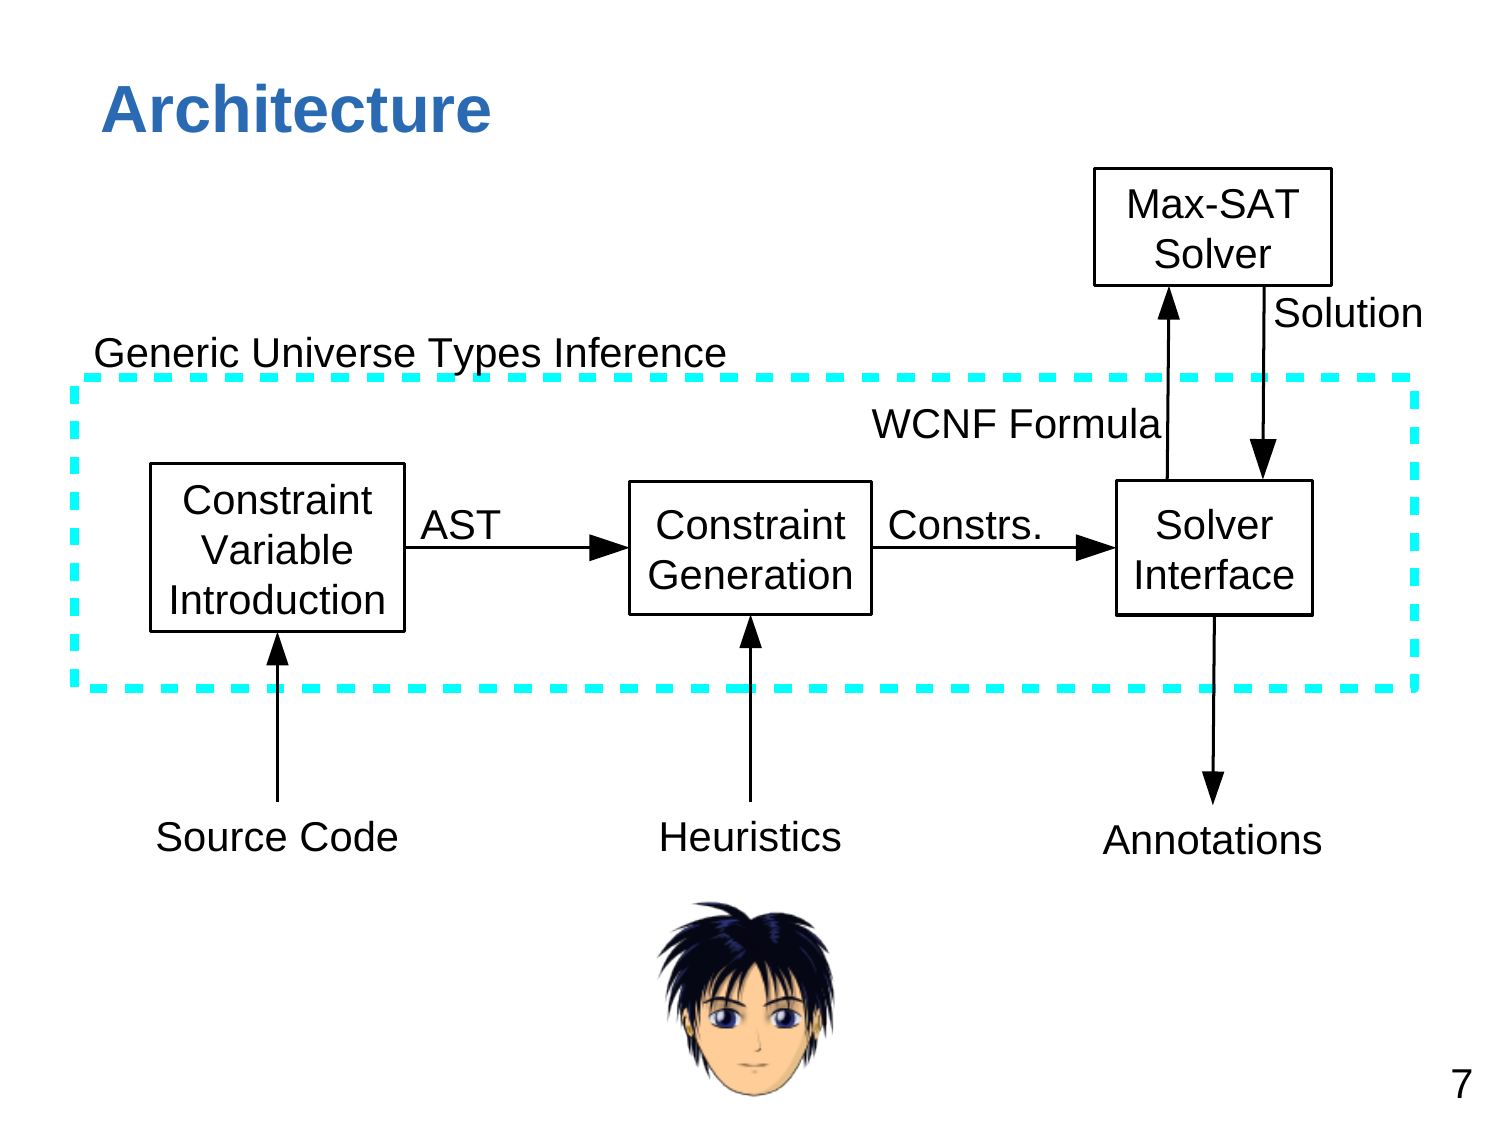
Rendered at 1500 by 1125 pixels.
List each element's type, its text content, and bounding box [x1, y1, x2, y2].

text_box Generic Universe Types Inference [74, 377, 1415, 689]
text_box Solution [1215, 278, 1439, 344]
title Architecture [85, 63, 1407, 155]
picture [652, 895, 842, 1104]
text_box Heuristics [643, 802, 858, 867]
text_box Max-SAT Solver [1094, 168, 1332, 286]
text_box Source Code [140, 802, 415, 867]
text_box Annotations [1087, 805, 1338, 871]
